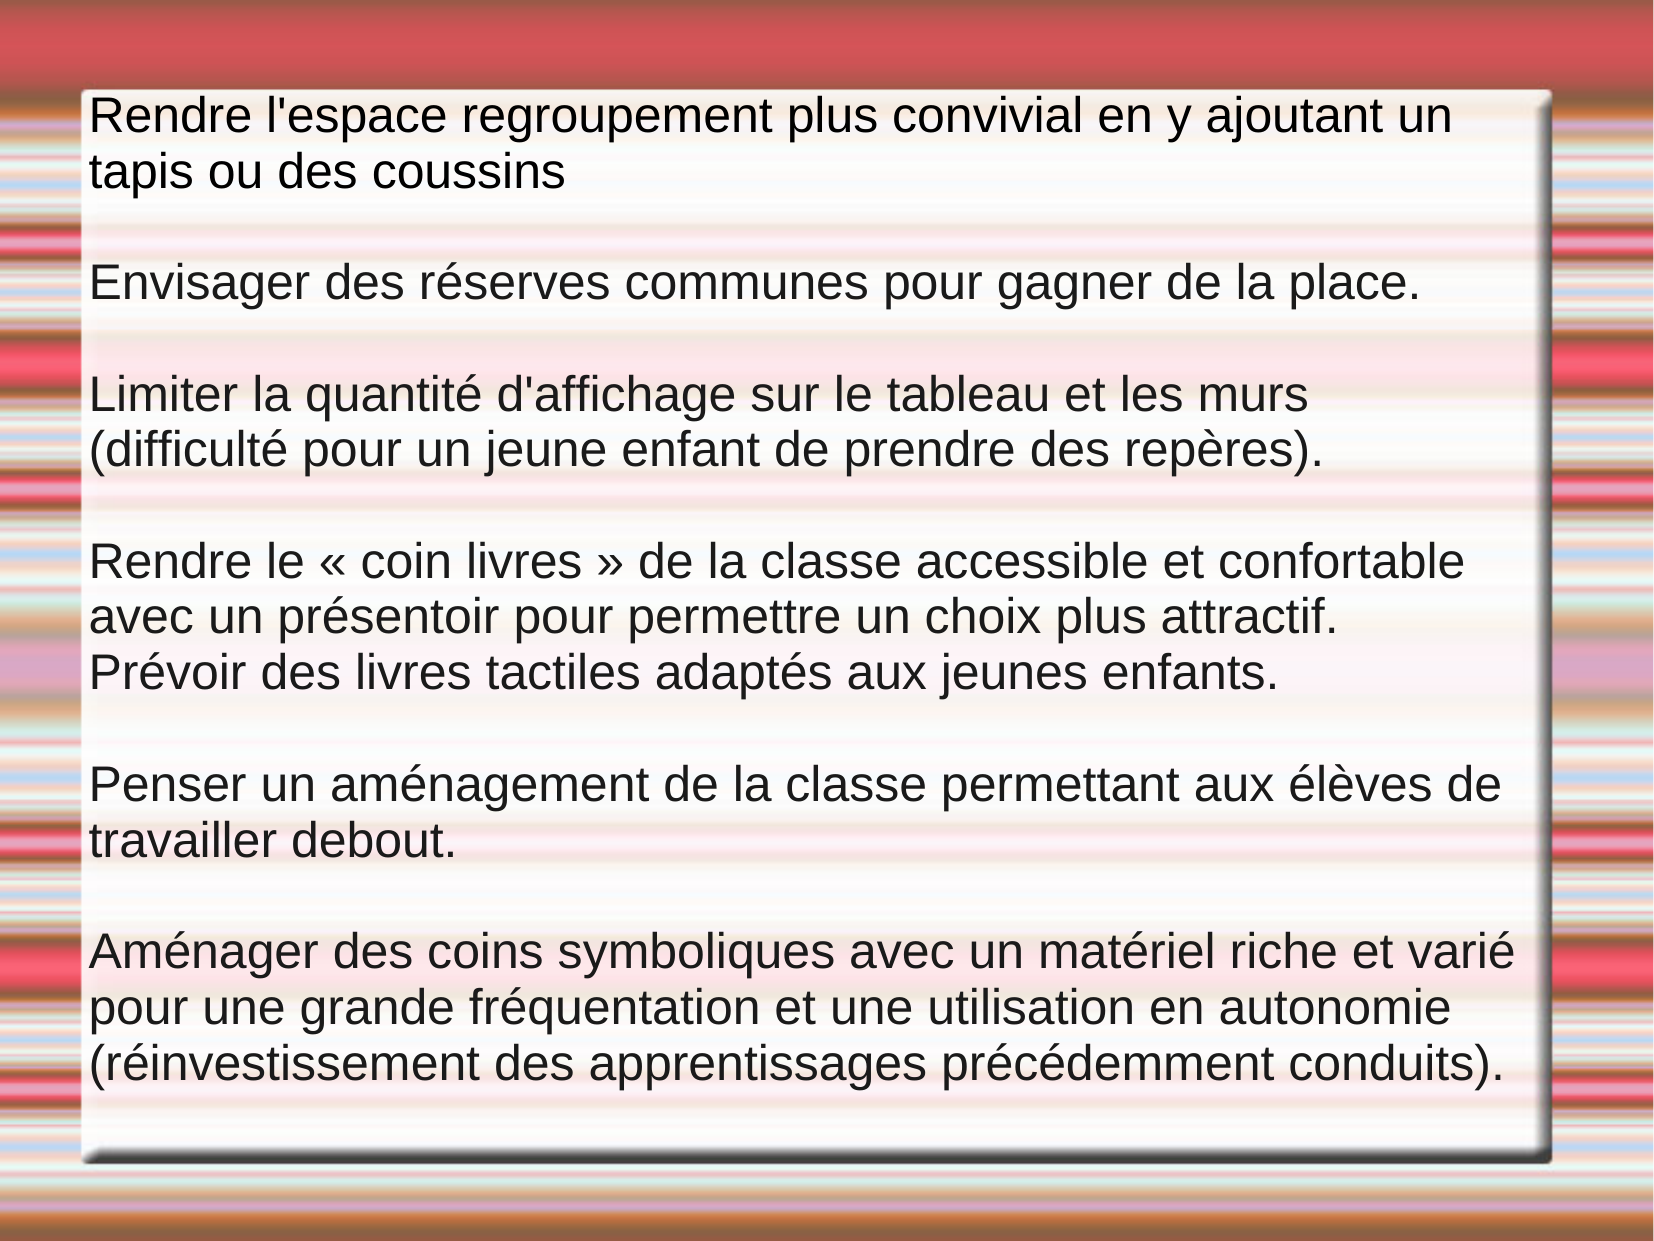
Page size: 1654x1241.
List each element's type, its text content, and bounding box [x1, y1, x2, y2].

picture [0, 0, 1654, 1241]
list Rendre l'espace regroupement plus convivial en y ajoutant un tapis ou des coussins Envisager des réserves communes pour gagner de la place. Limiter la quantité d'affichage sur le tableau et les murs (difficulté pour un jeune enfant de prendre des repères). Rendre le « coin livres » de la classe accessible et confortable avec un présentoir pour permettre un choix plus attractif. Prévoir des livres tactiles adaptés aux jeunes enfants. Penser un aménagement de la classe permettant aux élèves de travailler debout. Aménager des coins symboliques avec un matériel riche et varié pour une grande fréquentation et une utilisation en autonomie (réinvestissement des apprentissages précédemment conduits). [88, 59, 1594, 1202]
